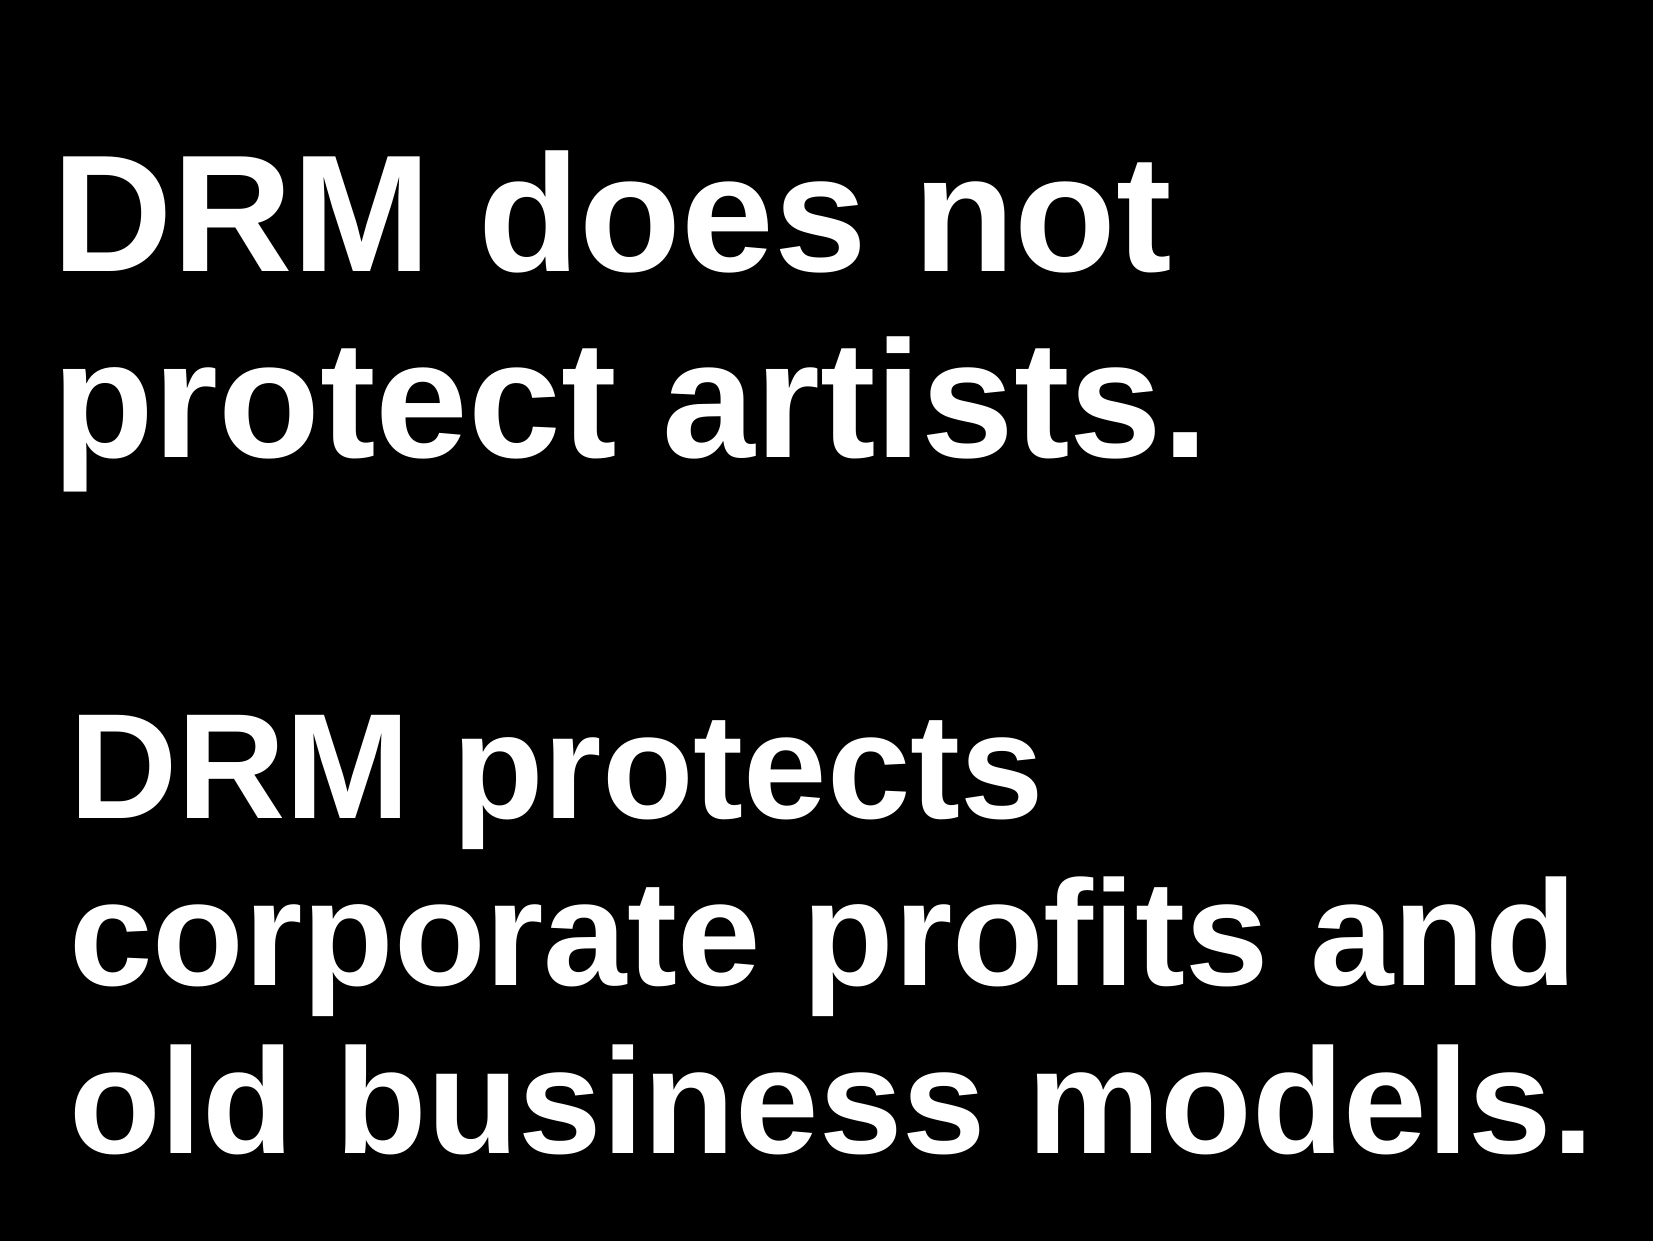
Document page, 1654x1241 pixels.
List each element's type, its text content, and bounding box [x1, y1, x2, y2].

text_box DRM protects corporate profits and old business models. [54, 675, 1653, 1195]
text_box DRM does not protect artists. [37, 112, 1613, 670]
